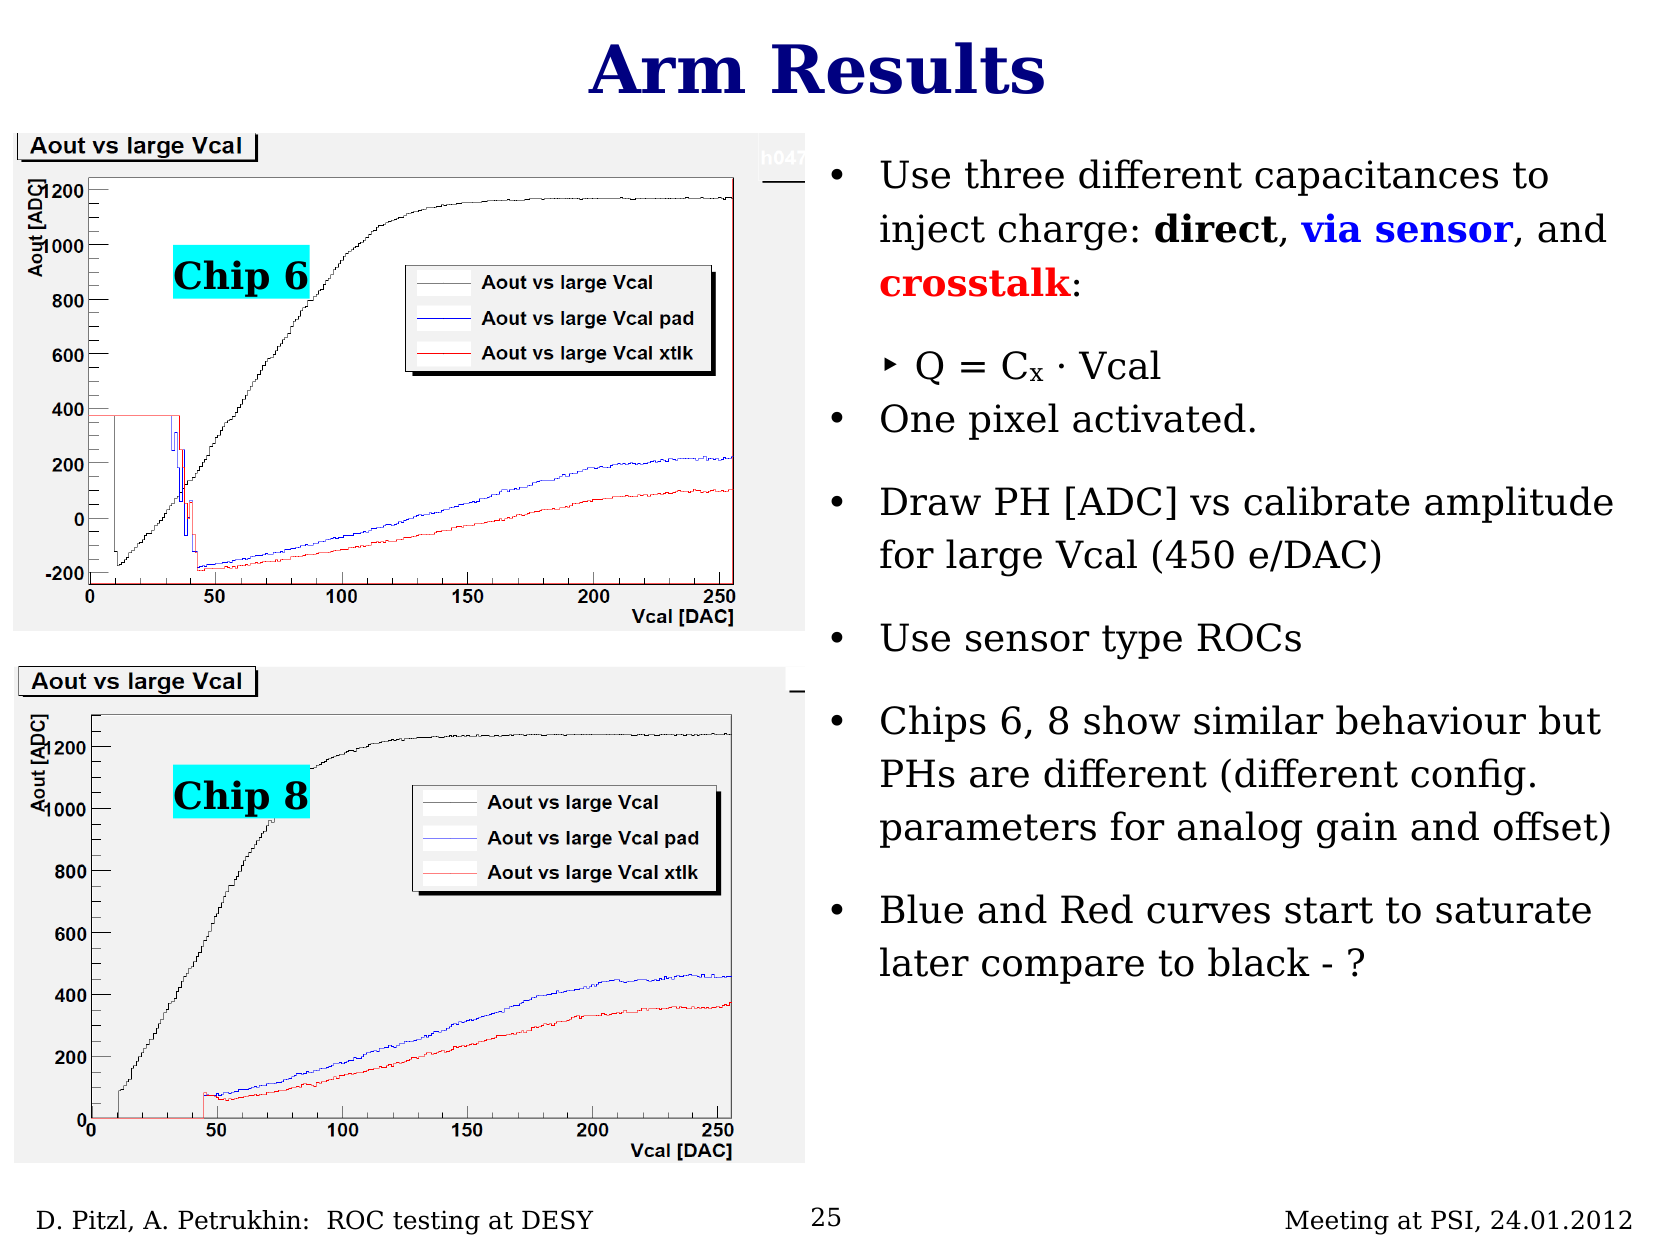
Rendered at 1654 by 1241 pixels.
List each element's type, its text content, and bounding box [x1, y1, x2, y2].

text_box Chip 6 [173, 244, 310, 289]
list Use three different capacitances to inject charge: direct, via sensor, and crosstalk: Q = Cx · Vcal One pixel activated. Draw PH [ADC] vs calibrate amplitude for large Vcal (450 e/DAC) Use sensor type ROCs Chips 6, 8 show similar behaviour but PHs are different (different config. parameters for analog gain and offset) Blue and Red curves start to saturate later compare to black - ? [826, 144, 1632, 988]
picture [13, 133, 805, 631]
title Arm Results [112, 23, 1525, 116]
text_box Chip 8 [173, 764, 310, 809]
picture [13, 666, 805, 1163]
